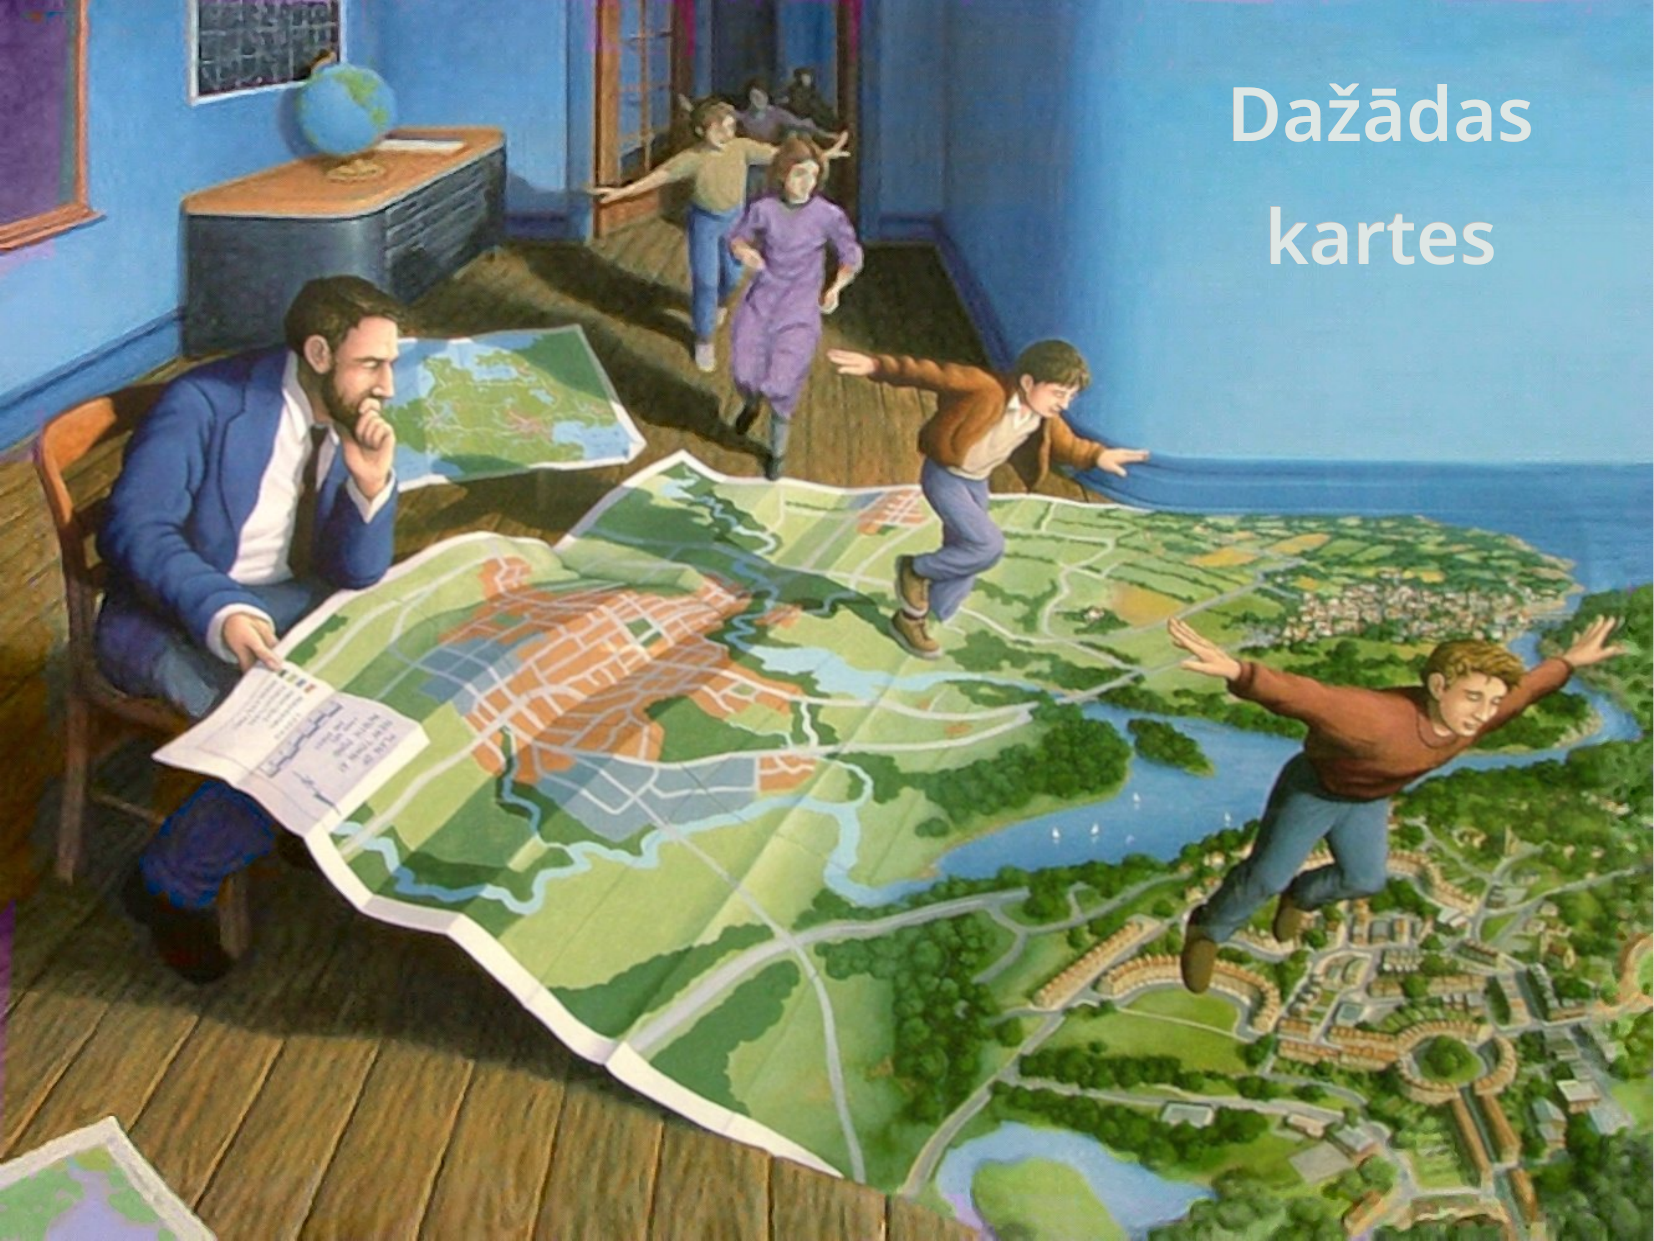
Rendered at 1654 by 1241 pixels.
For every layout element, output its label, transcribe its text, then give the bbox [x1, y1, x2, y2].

title Dažādas kartes [1138, 40, 1625, 257]
picture [0, 0, 1654, 1241]
